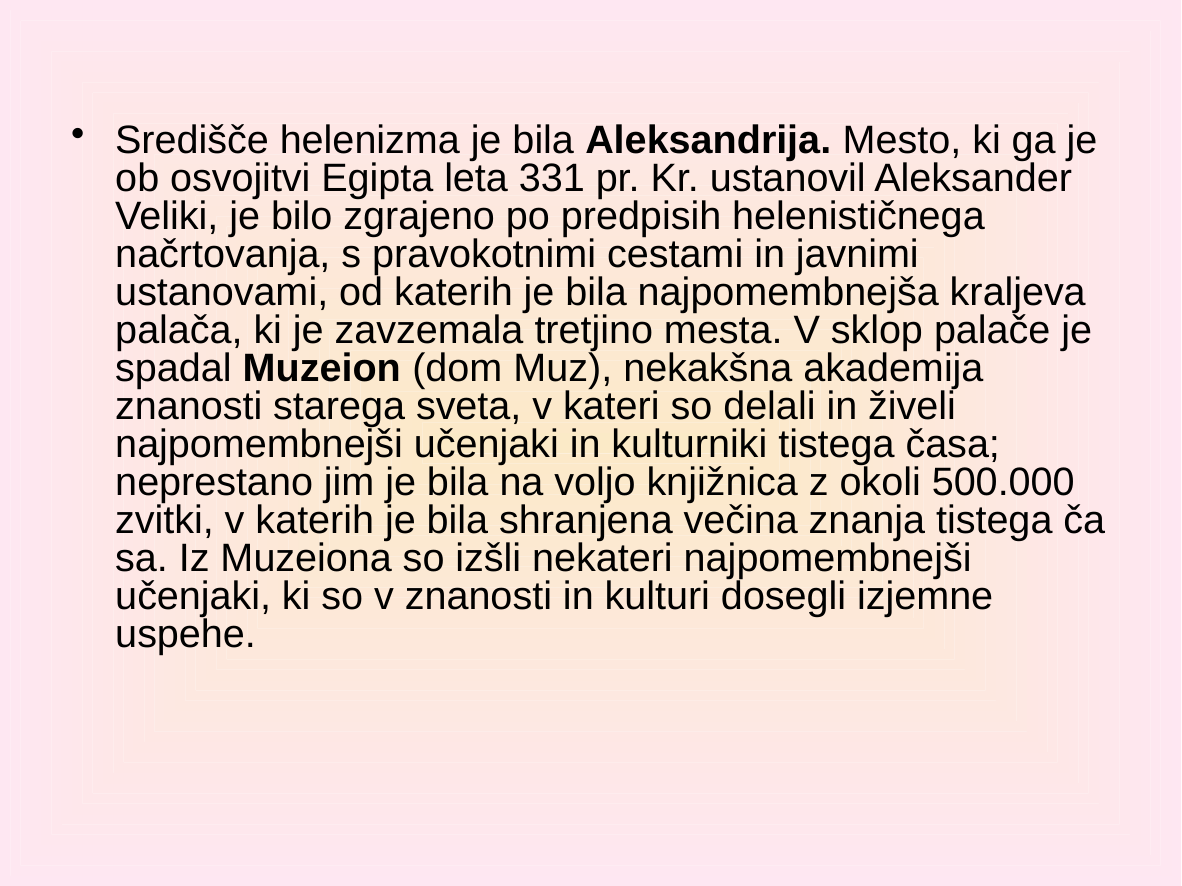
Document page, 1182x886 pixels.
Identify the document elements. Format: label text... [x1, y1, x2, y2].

list Središče helenizma je bila Aleksandrija. Mesto, ki ga je ob osvojitvi Egipta leta 331 pr. Kr. ustanovil Aleksander Veliki, je bilo zgrajeno po predpisih helenističnega načrtovanja, s pravokotnimi cestami in javnimi ustanovami, od katerih je bila najpomembnejša kraljeva palača, ki je zavzemala tretjino mesta. V sklop palače je spadal Muzeion (dom Muz), nekakšna akademija znanosti starega sveta, v kateri so delali in živeli najpomembnejši učenjaki in kulturniki tistega časa; neprestano jim je bila na voljo knjižnica z okoli 500.000 zvitki, v katerih je bila shranjena večina znanja tistega ča­sa. Iz Muzeiona so izšli nekateri najpomembnejši učenjaki, ki so v znanosti in kulturi dosegli izjemne uspehe. [59, 117, 1123, 694]
